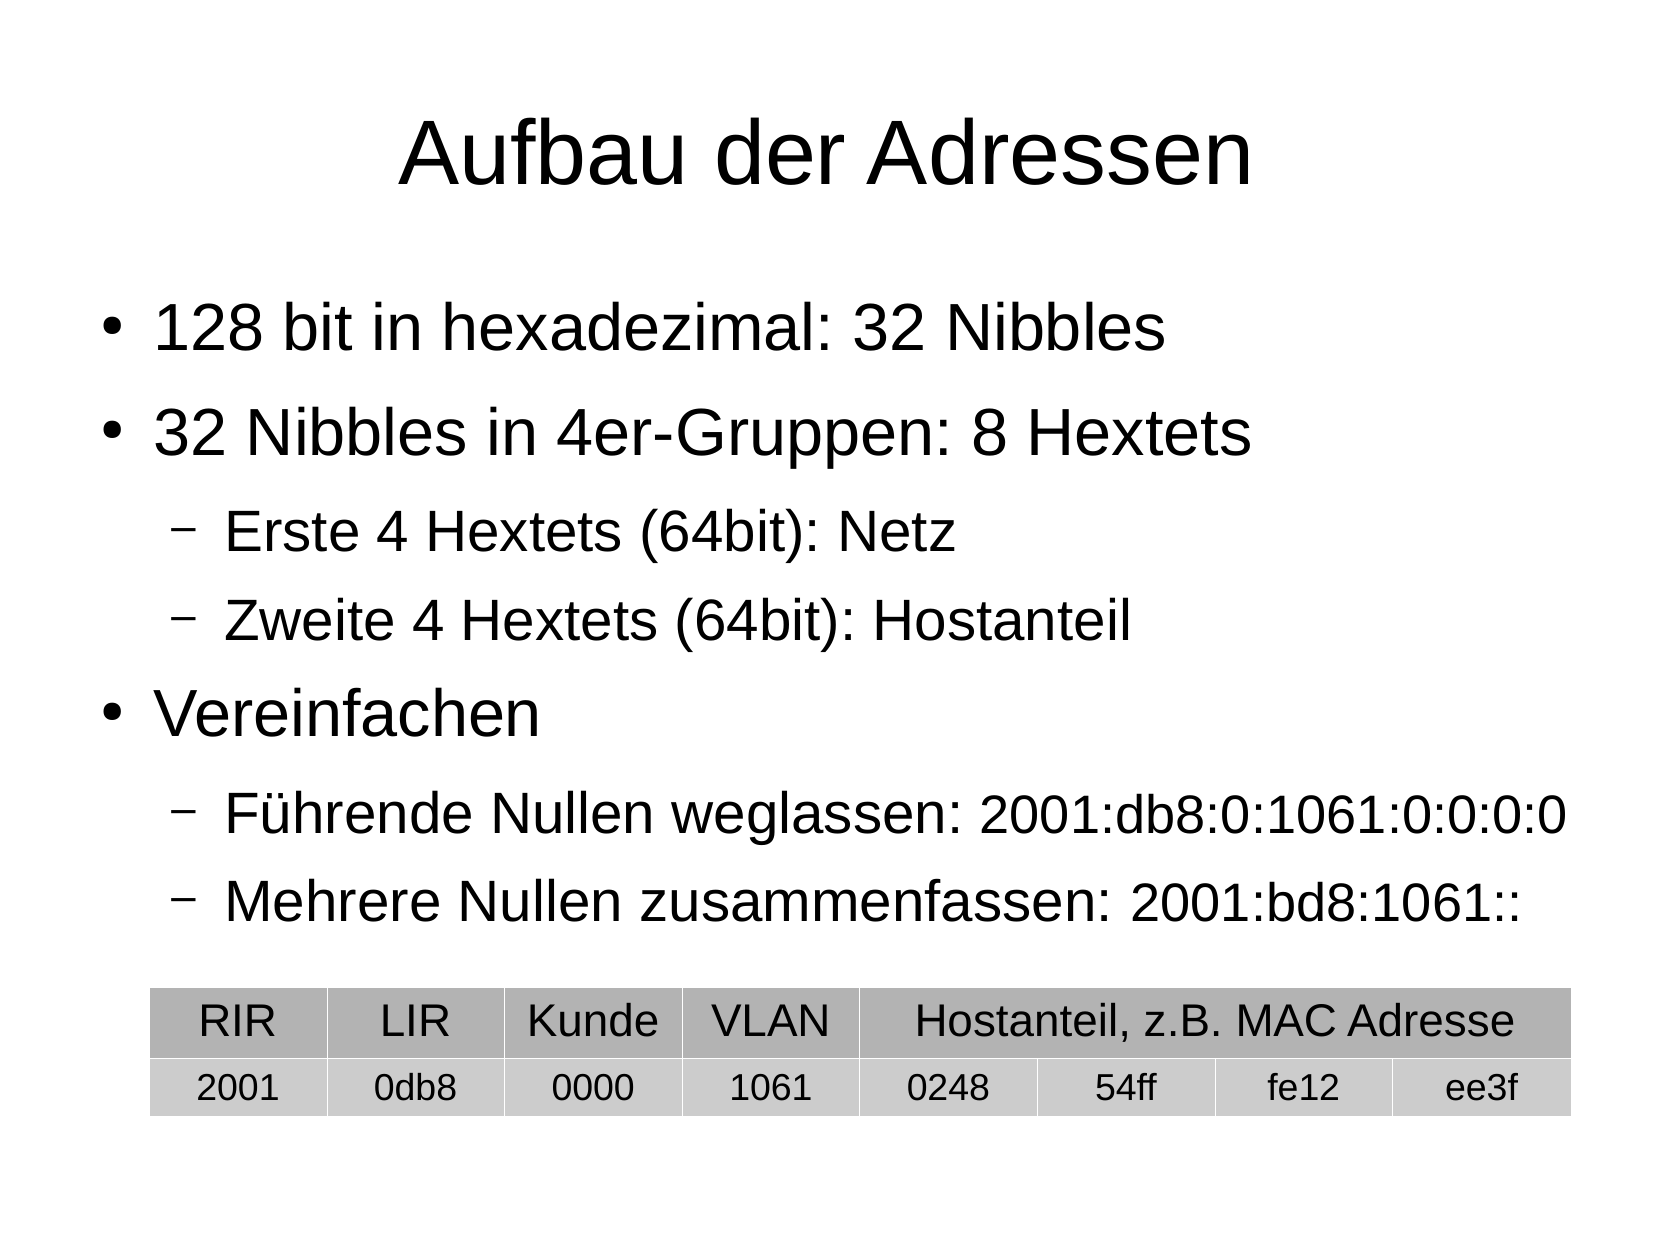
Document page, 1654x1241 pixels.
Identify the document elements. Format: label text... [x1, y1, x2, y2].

table_cell 0db8 [328, 1059, 504, 1116]
table_cell fe12 [1216, 1059, 1392, 1116]
table_header Kunde [505, 988, 682, 1058]
table_header RIR [150, 988, 327, 1058]
table_cell 2001 [150, 1059, 327, 1116]
table_cell ee3f [1393, 1059, 1571, 1116]
table_cell 0248 [860, 1059, 1037, 1116]
table_cell 54ff [1038, 1059, 1215, 1116]
table_header Hostanteil, z.B. MAC Adresse [860, 988, 1571, 1058]
table_cell 1061 [683, 1059, 859, 1116]
list 128 bit in hexadezimal: 32 Nibbles 32 Nibbles in 4er-Gruppen: 8 Hextets Erste 4 Hextets (64bit): Netz Zweite 4 Hextets (64bit): Hostanteil Vereinfachen Führende Nullen weglassen: 2001:db8:0:1061:0:0:0:0 Mehrere Nullen zusammenfassen: 2001:bd8:1061:: [82, 290, 1571, 1010]
table_header LIR [328, 988, 504, 1058]
table_header VLAN [683, 988, 859, 1058]
table_cell 0000 [505, 1059, 682, 1116]
title Aufbau der Adressen [82, 49, 1571, 257]
